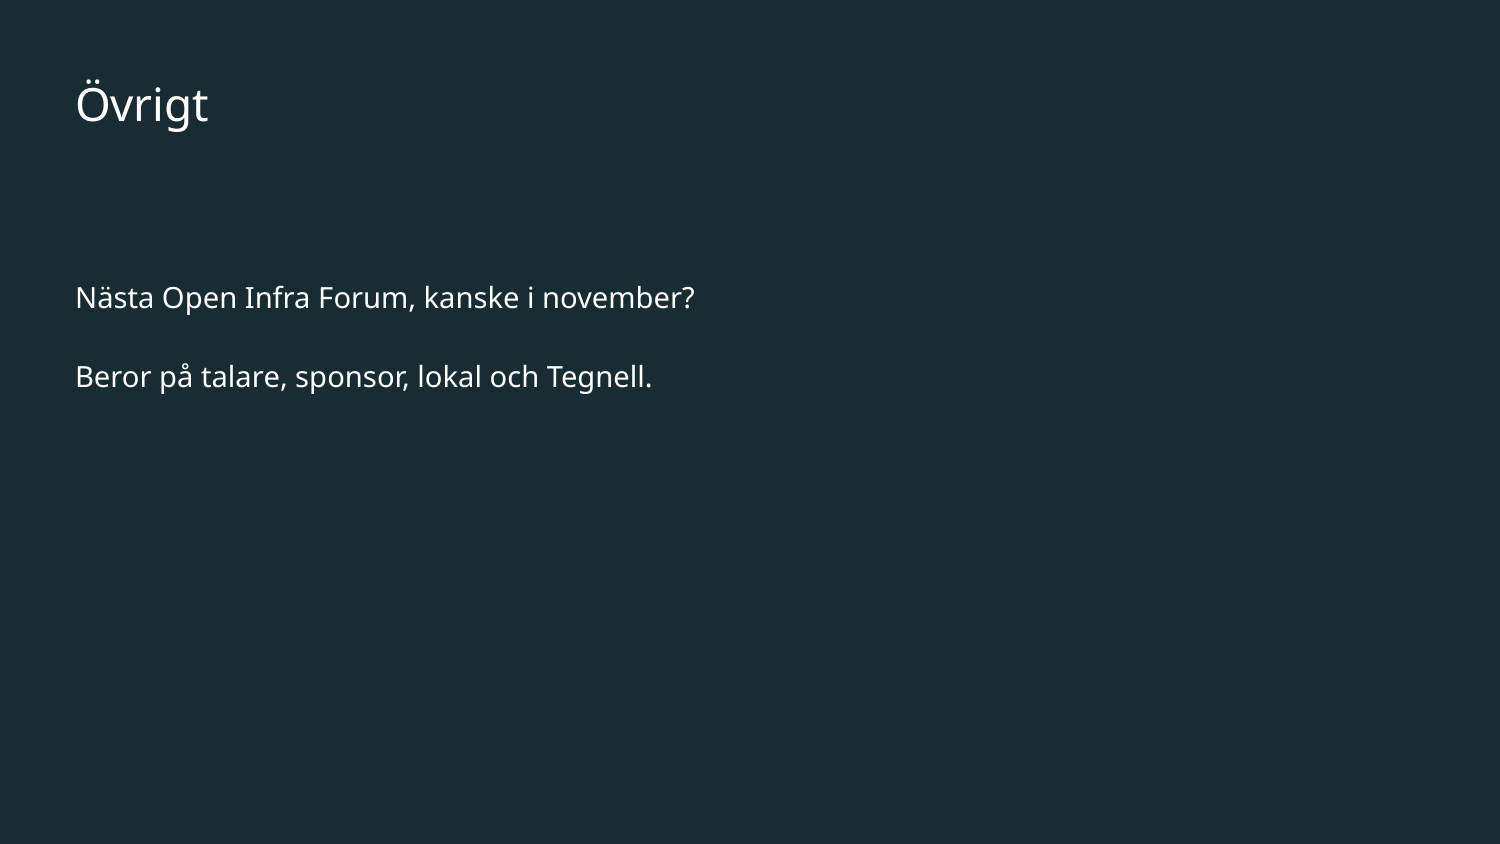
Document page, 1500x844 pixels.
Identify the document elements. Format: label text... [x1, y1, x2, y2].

title Övrigt [75, 33, 1425, 175]
list Nästa Open Infra Forum, kanske i november? Beror på talare, sponsor, lokal och Tegnell. [75, 197, 1425, 687]
